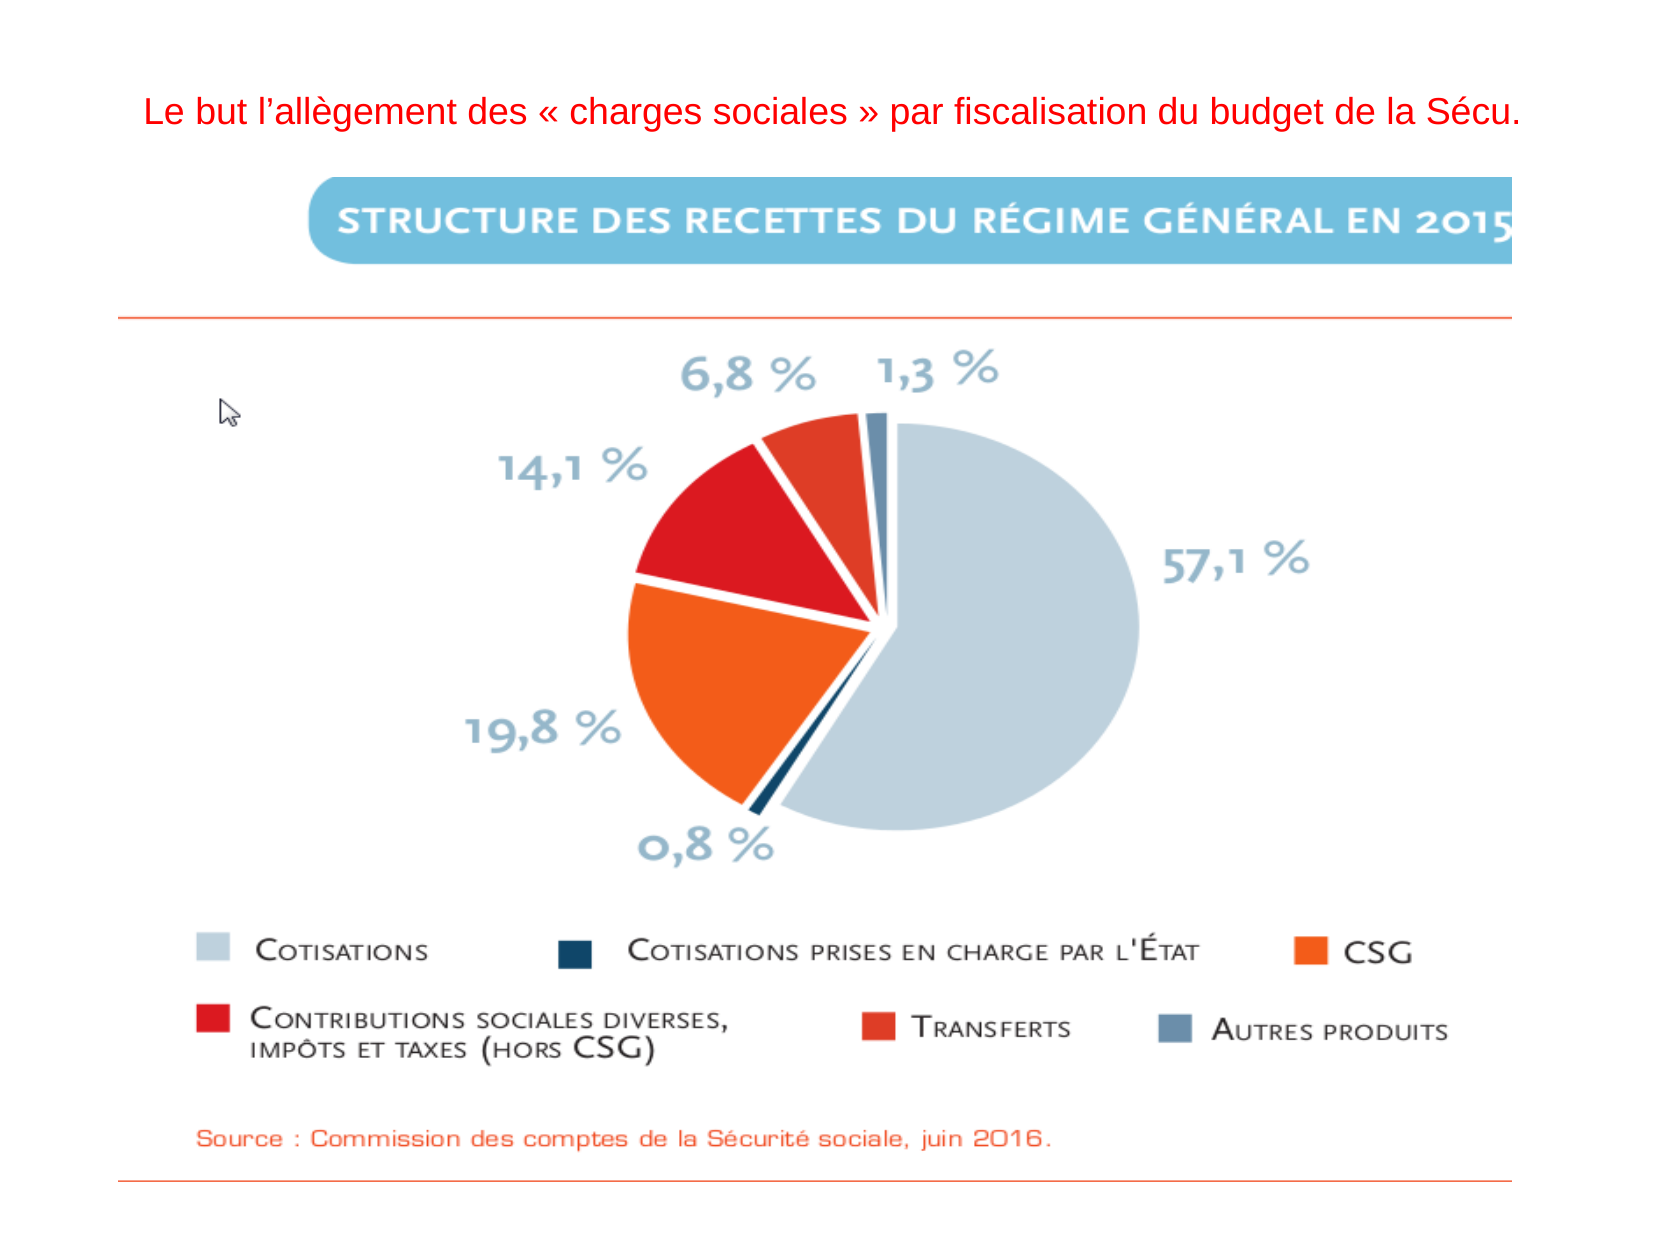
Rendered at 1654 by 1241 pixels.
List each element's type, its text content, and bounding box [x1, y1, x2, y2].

text_box Le but l’allègement des « charges sociales » par fiscalisation du budget de la Sécu. [94, 82, 1571, 1182]
title [82, 49, 1571, 257]
picture [118, 177, 1512, 1182]
